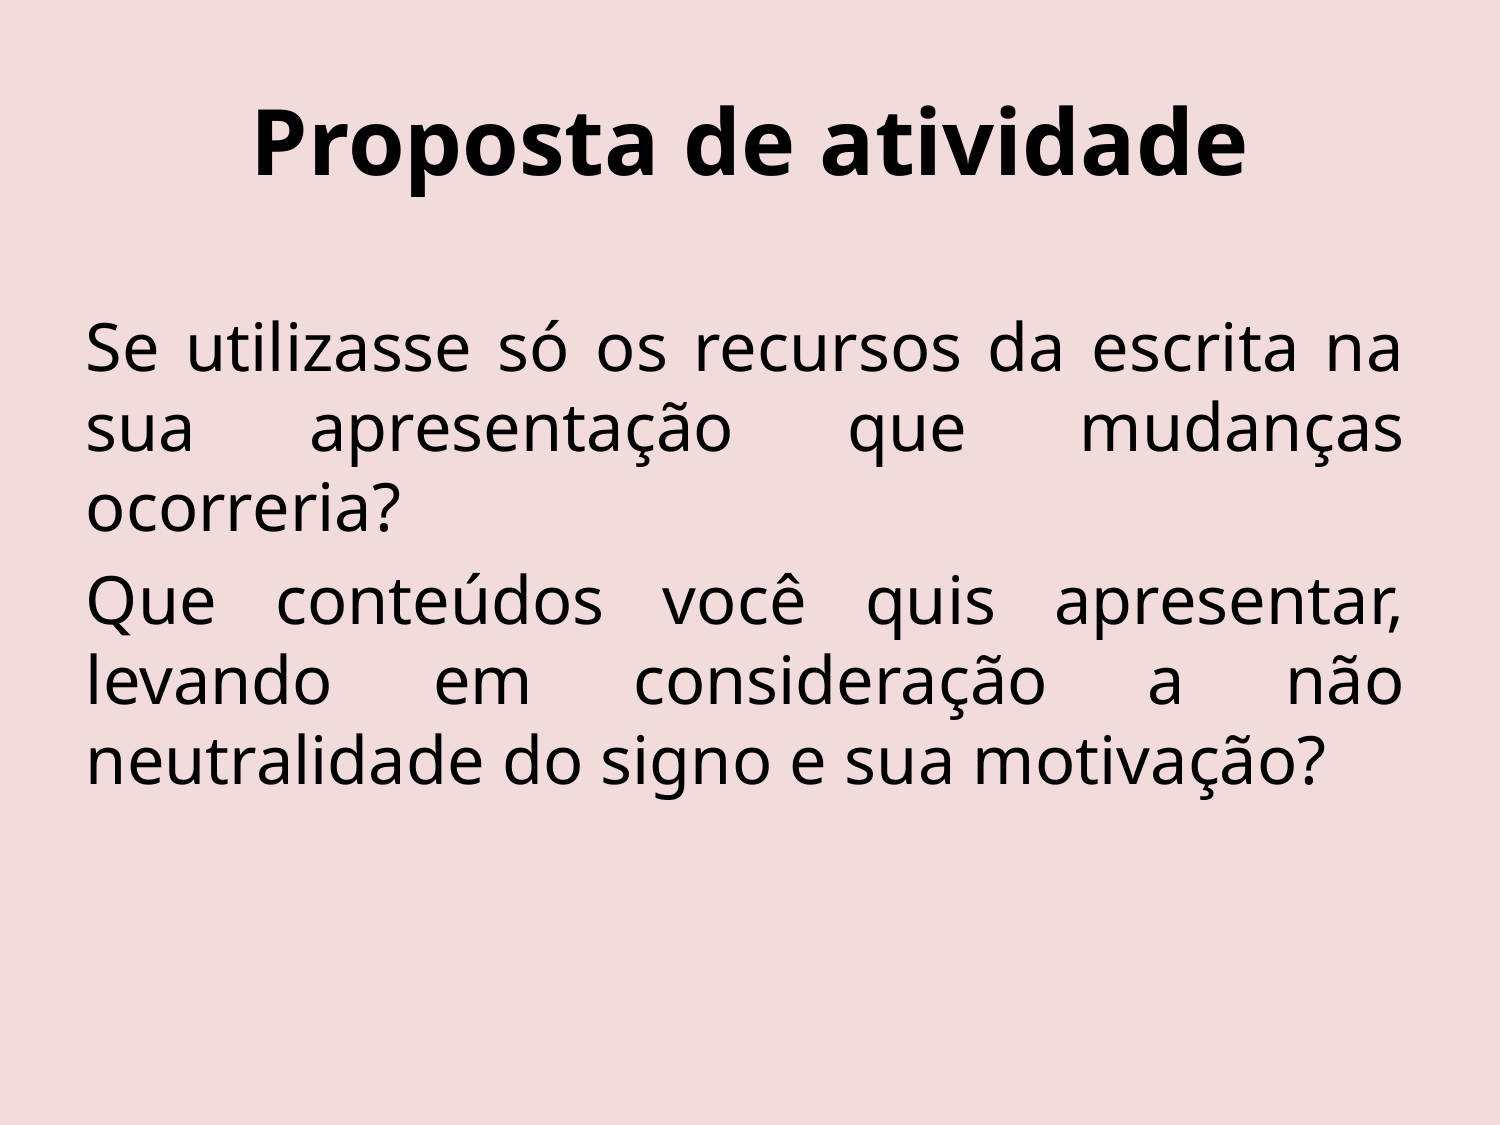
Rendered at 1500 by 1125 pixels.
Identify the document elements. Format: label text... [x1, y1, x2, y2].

title Proposta de atividade [75, 45, 1425, 233]
list Se utilizasse só os recursos da escrita na sua apresentação que mudanças ocorreria? Que conteúdos você quis apresentar, levando em consideração a não neutralidade do signo e sua motivação? [70, 296, 1421, 1040]
